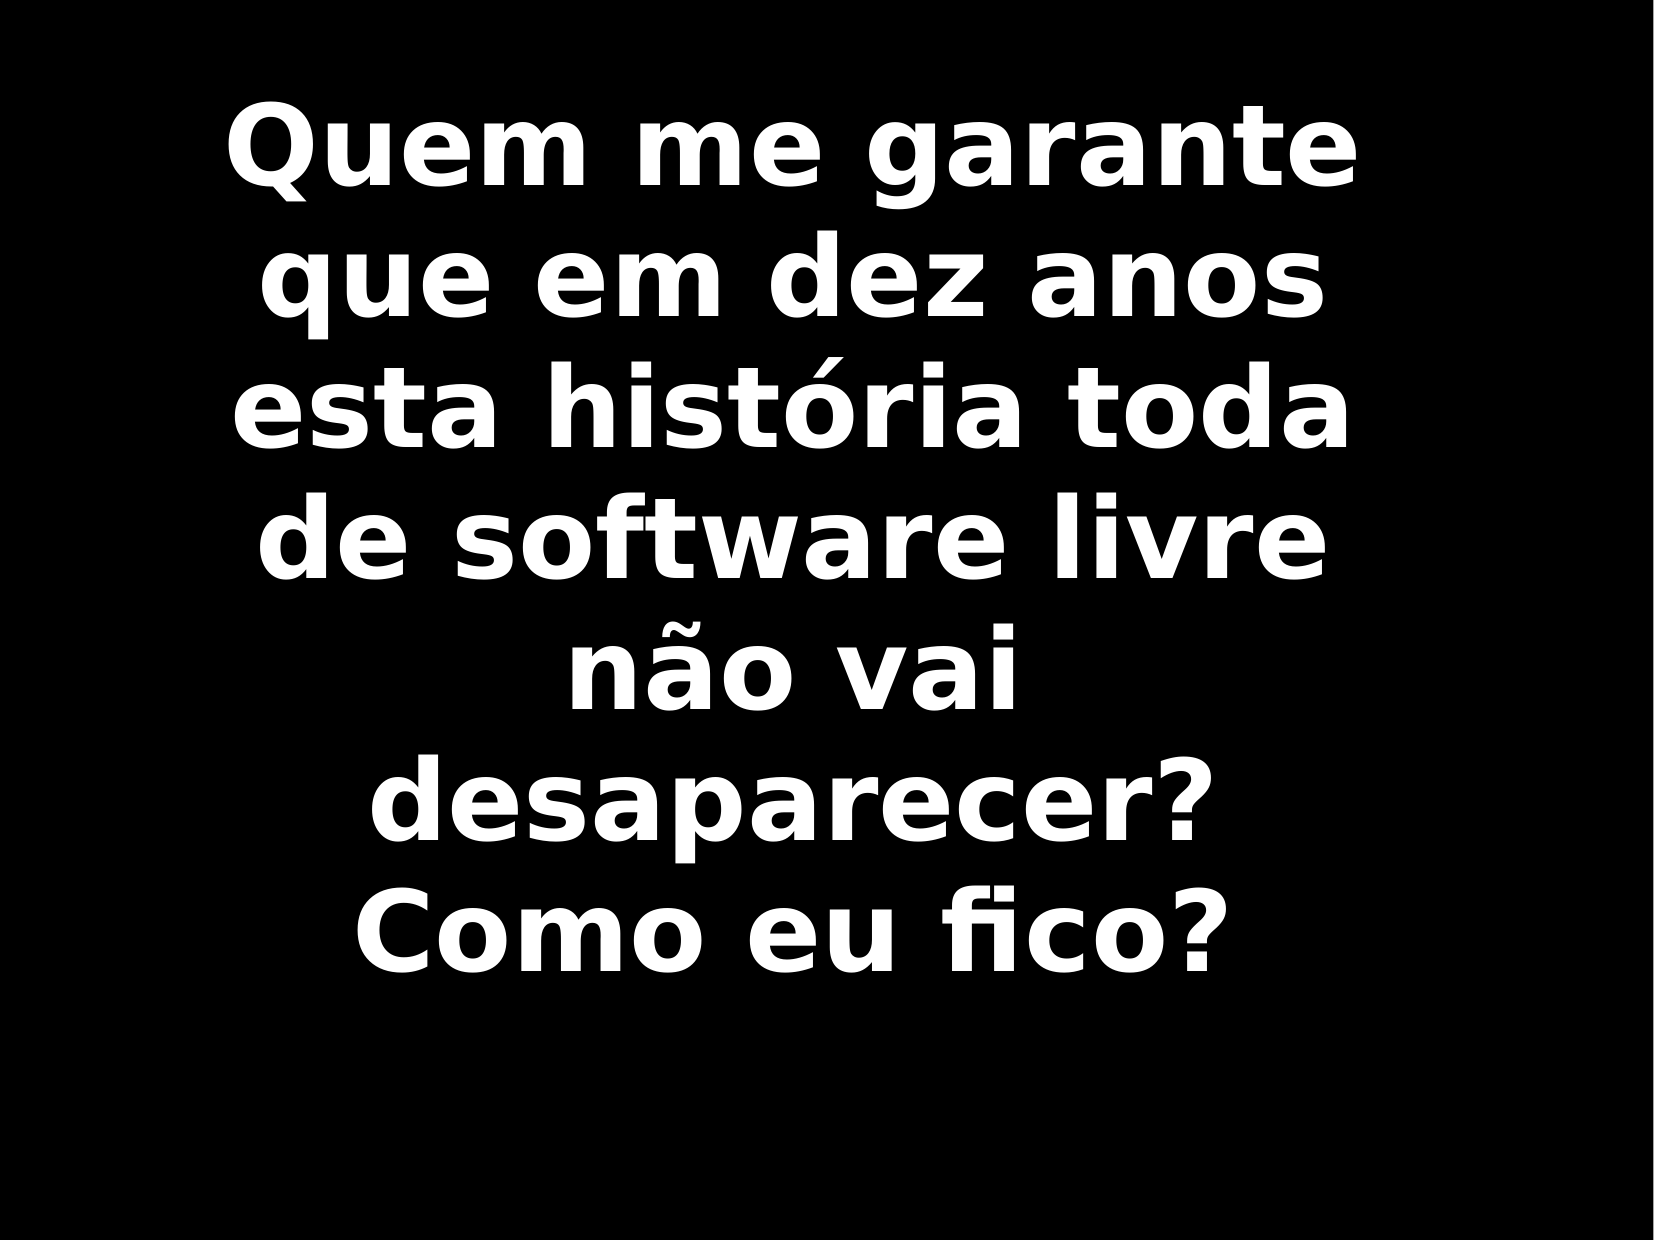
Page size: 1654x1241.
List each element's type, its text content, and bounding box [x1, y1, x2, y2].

title Quem me garante que em dez anos esta história toda de software livre não vai desaparecer? Como eu fico? [222, 80, 1365, 1000]
